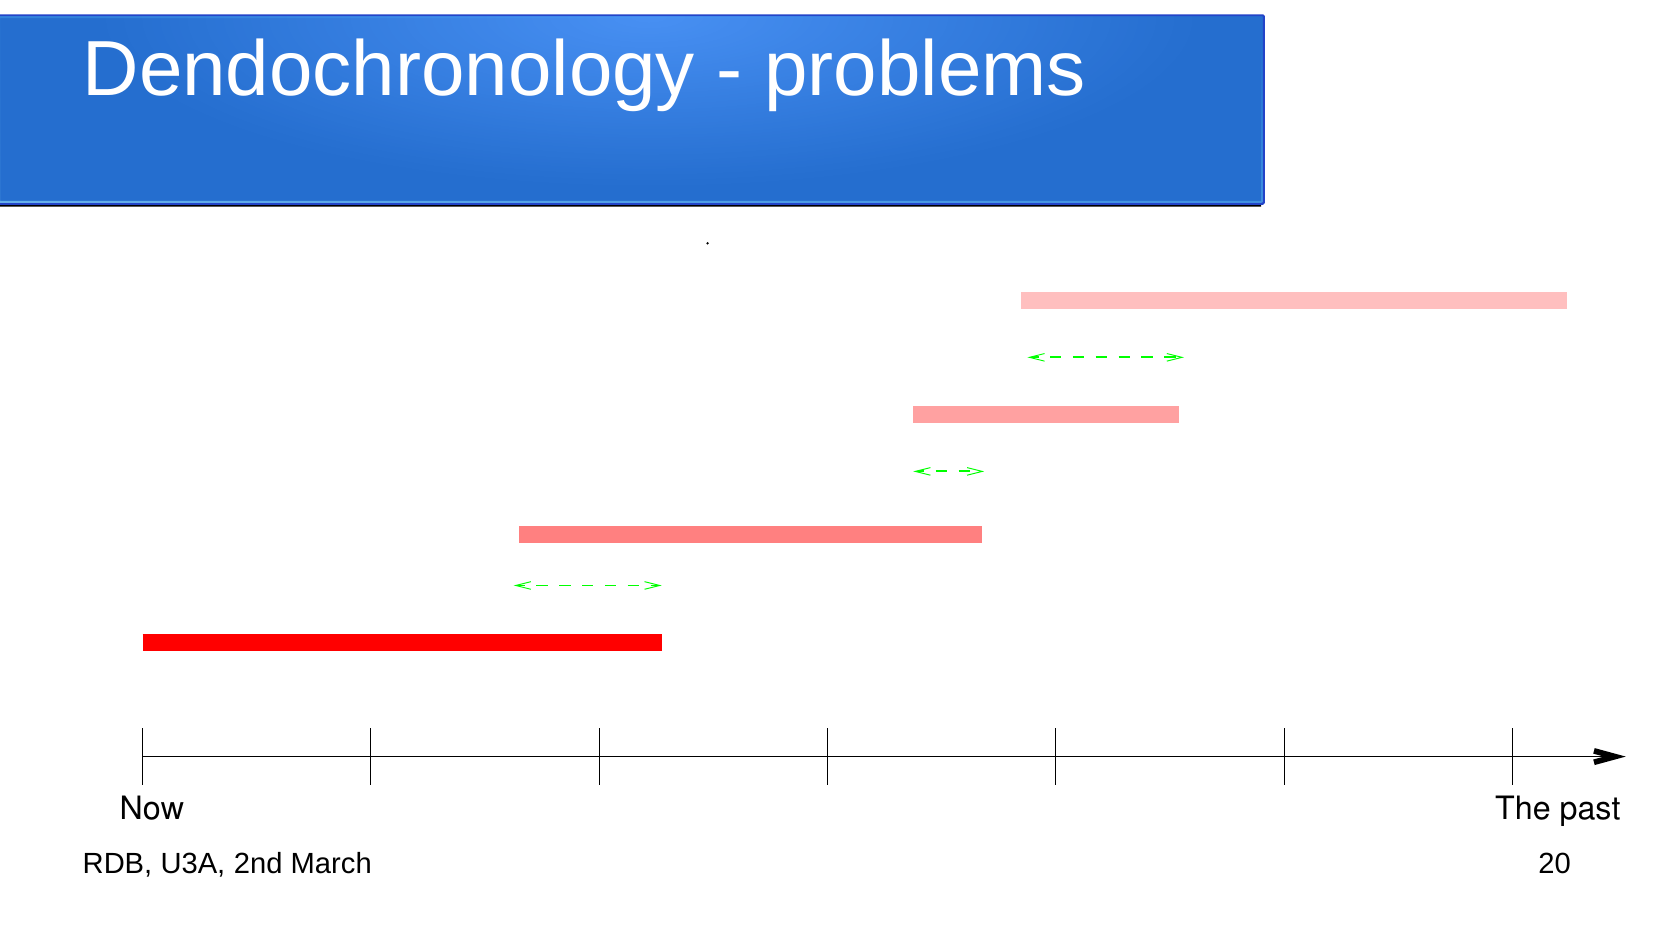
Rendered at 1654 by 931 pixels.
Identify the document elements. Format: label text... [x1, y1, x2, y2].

title Dendochronology - problems [82, 24, 1235, 200]
picture [117, 240, 1630, 828]
